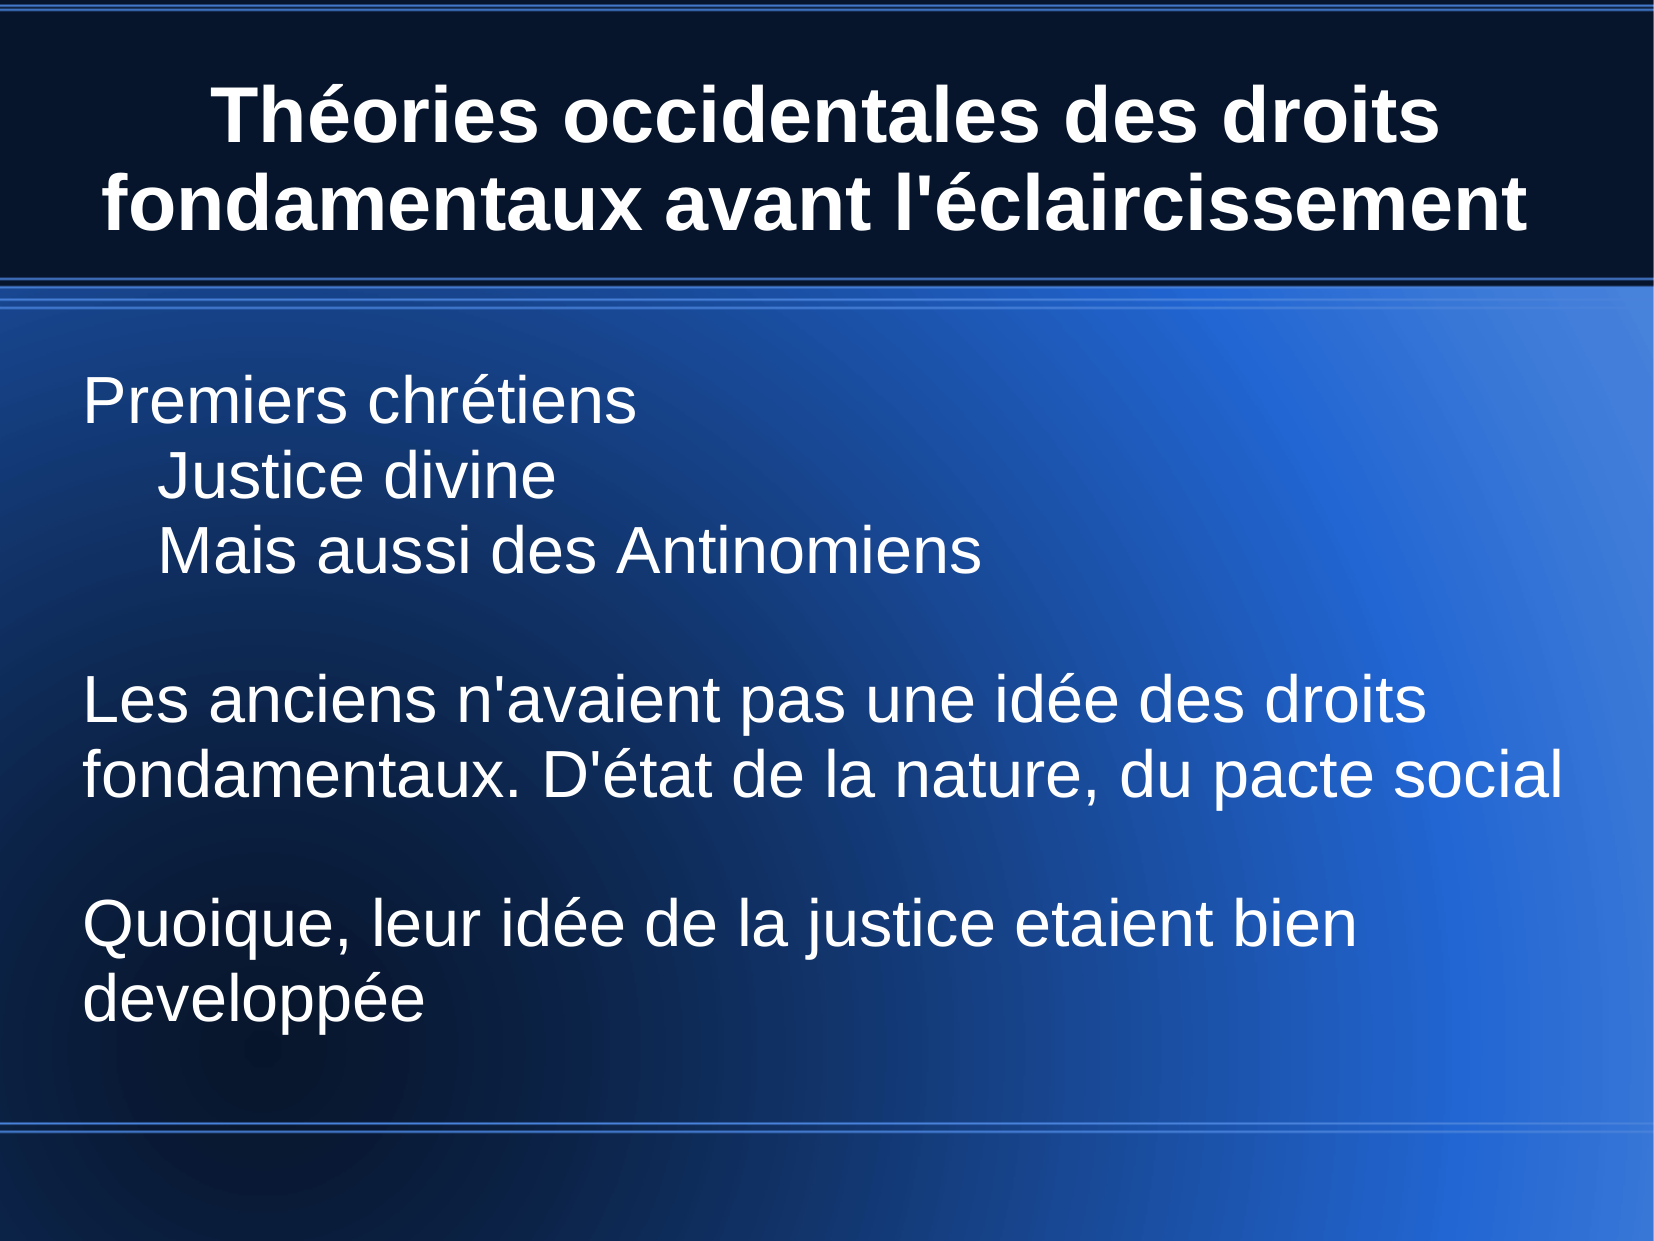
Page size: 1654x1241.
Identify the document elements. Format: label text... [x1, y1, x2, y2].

subtitle Premiers chrétiens Justice divine Mais aussi des Antinomiens Les anciens n'avaient pas une idée des droits fondamentaux. D'état de la nature, du pacte social Quoique, leur idée de la justice etaient bien developpée [82, 290, 1571, 1109]
title Théories occidentales des droits fondamentaux avant l'éclaircissement [82, 5, 1571, 290]
picture [0, 0, 1654, 1241]
